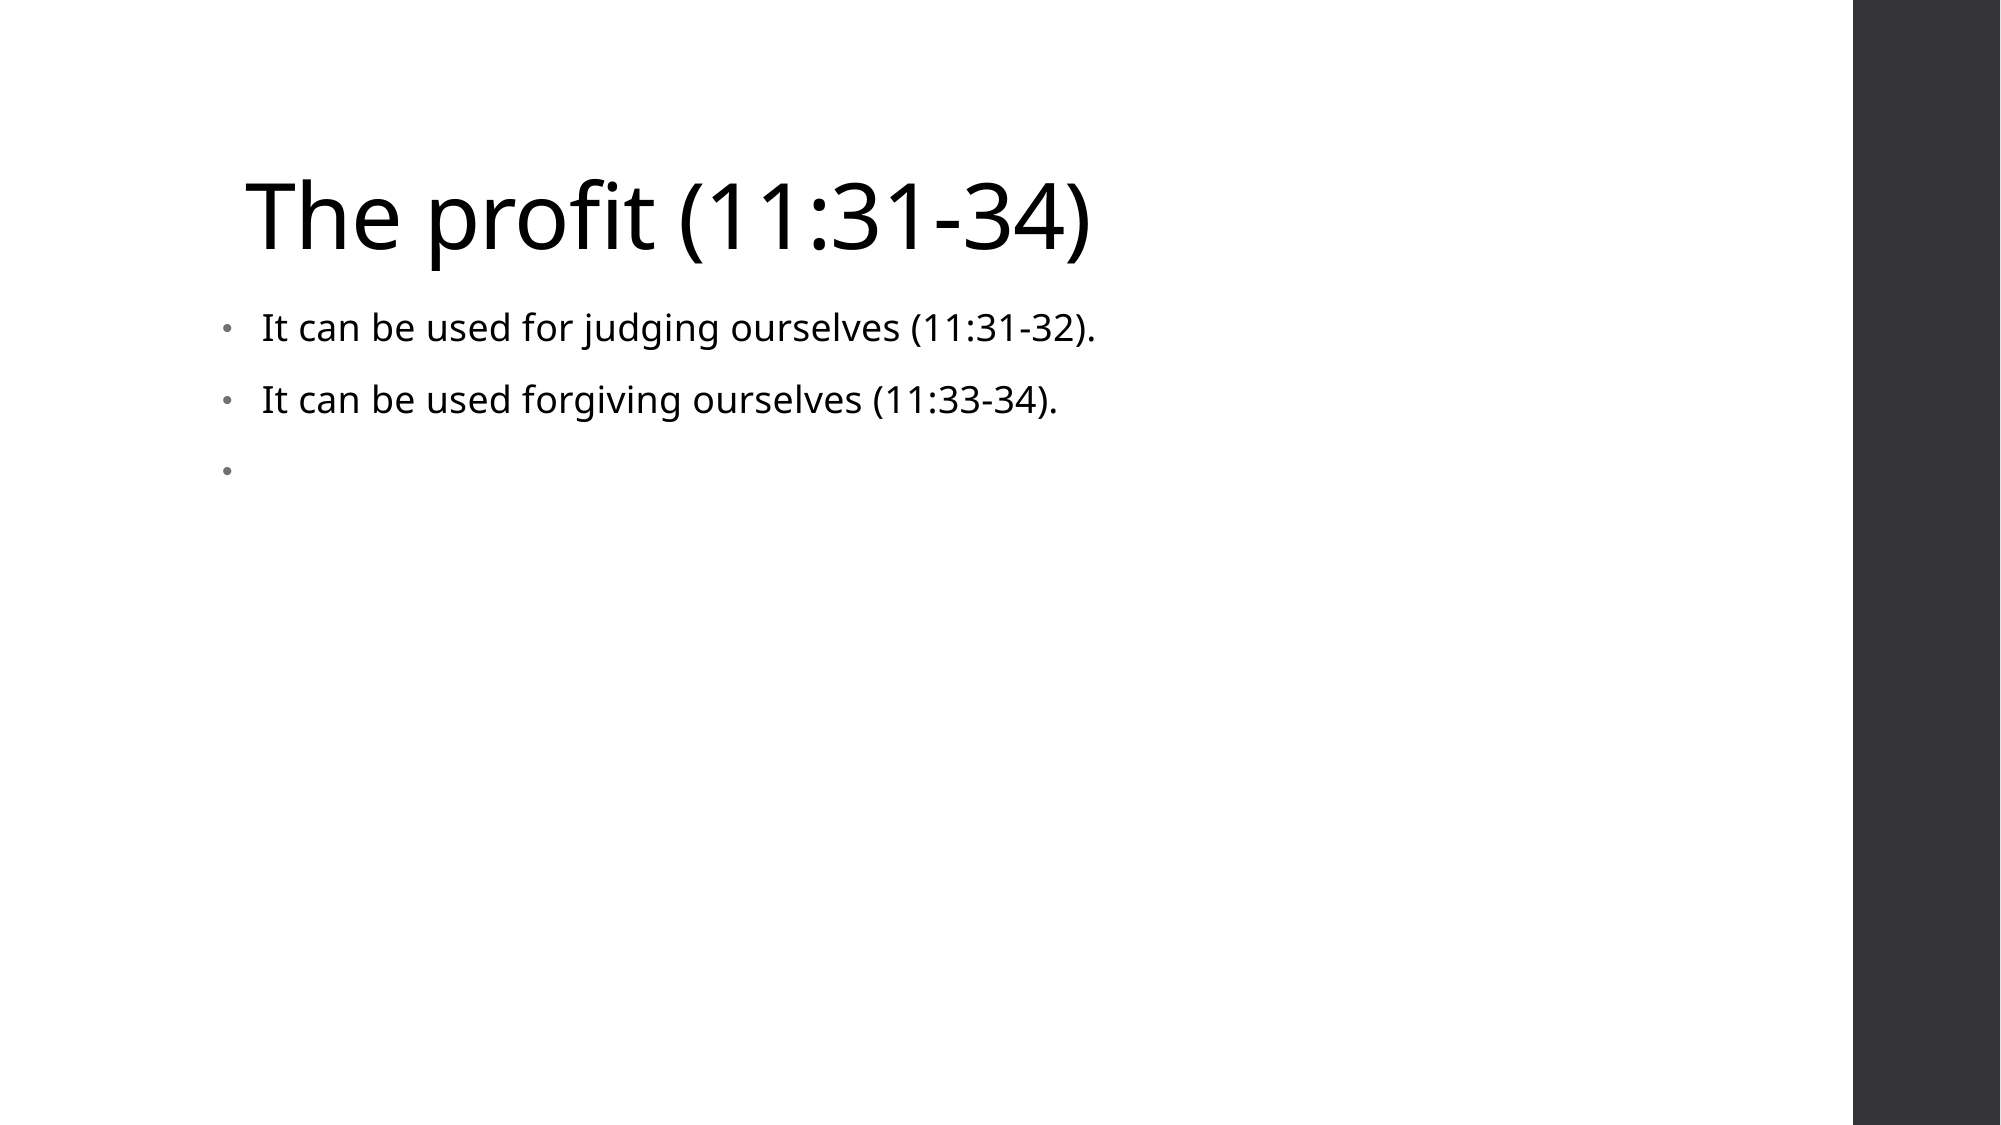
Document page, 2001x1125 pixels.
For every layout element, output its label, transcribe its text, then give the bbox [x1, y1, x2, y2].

list It can be used for judging ourselves (11:31-32). It can be used forgiving ourselves (11:33-34). [206, 299, 1617, 1014]
title The profit (11:31-34) [206, 60, 1797, 278]
